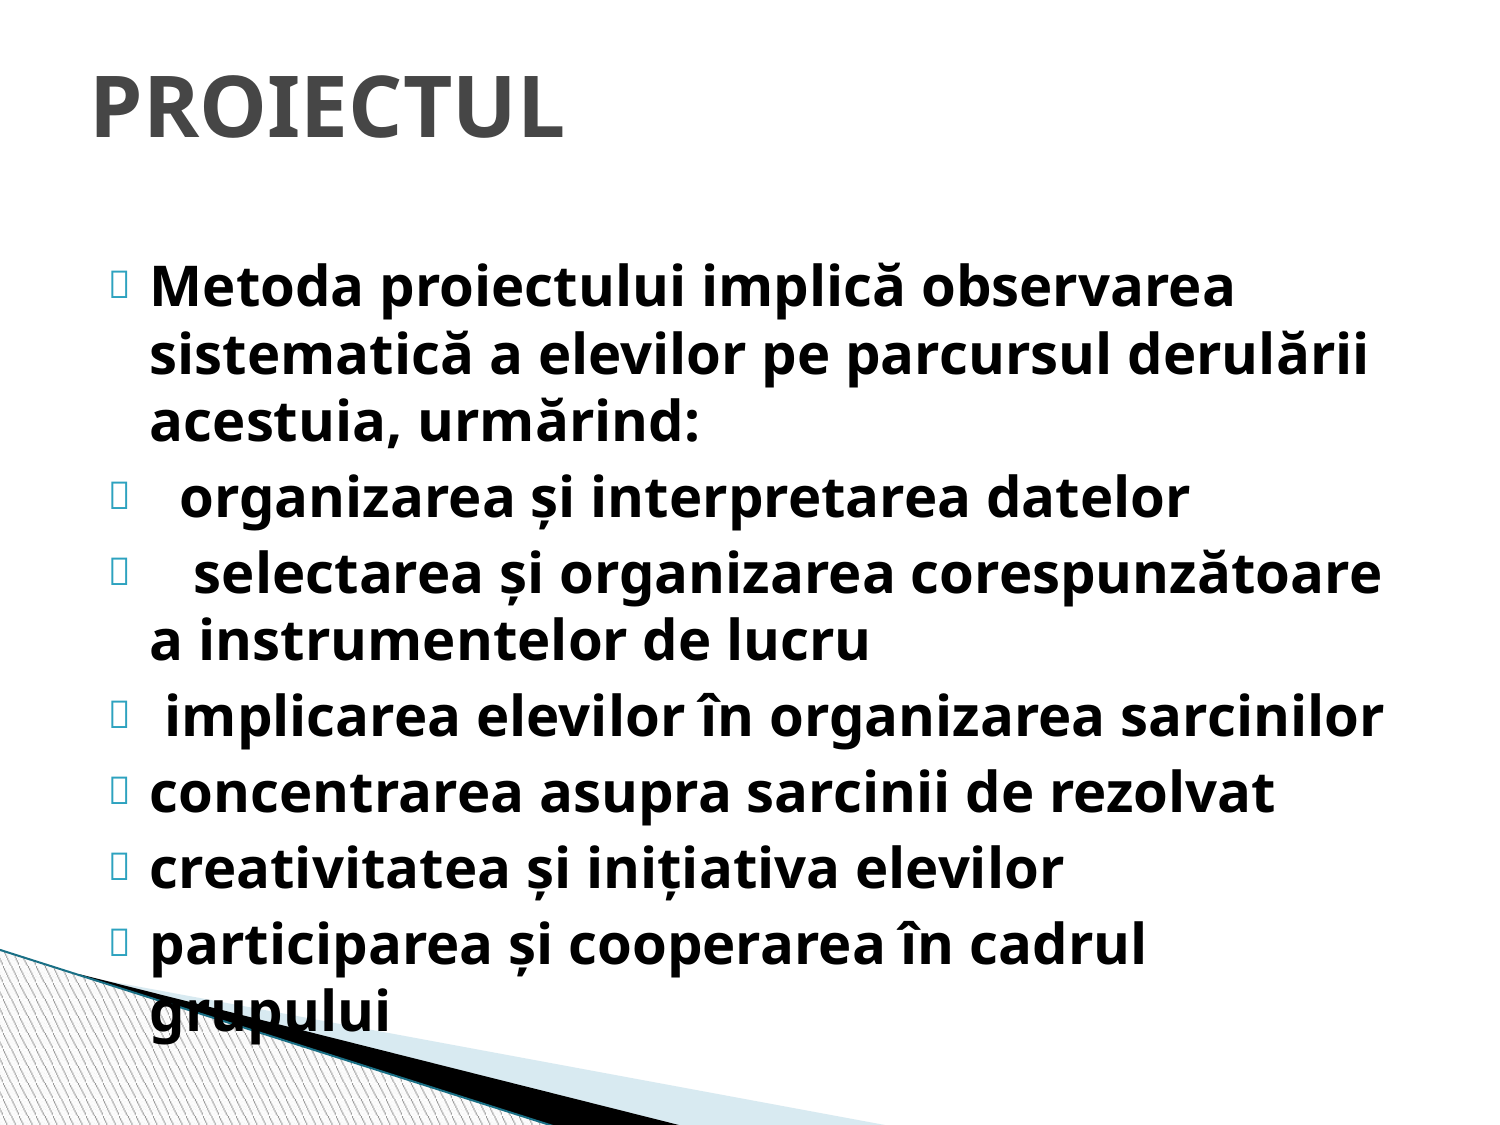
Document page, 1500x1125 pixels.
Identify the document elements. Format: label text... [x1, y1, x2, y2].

picture [160, 1007, 172, 1025]
title PROIECTUL [75, 45, 1425, 233]
picture [0, 952, 543, 1125]
list Metoda proiectului implică observarea sistematică a elevilor pe parcursul derulării acestuia, urmărind: organizarea și interpretarea datelor selectarea și organizarea corespunzătoare a instrumentelor de lucru implicarea elevilor în organizarea sarcinilor concentrarea asupra sarcinii de rezolvat creativitatea și inițiativa elevilor participarea și cooperarea în cadrul grupului [75, 243, 1425, 986]
